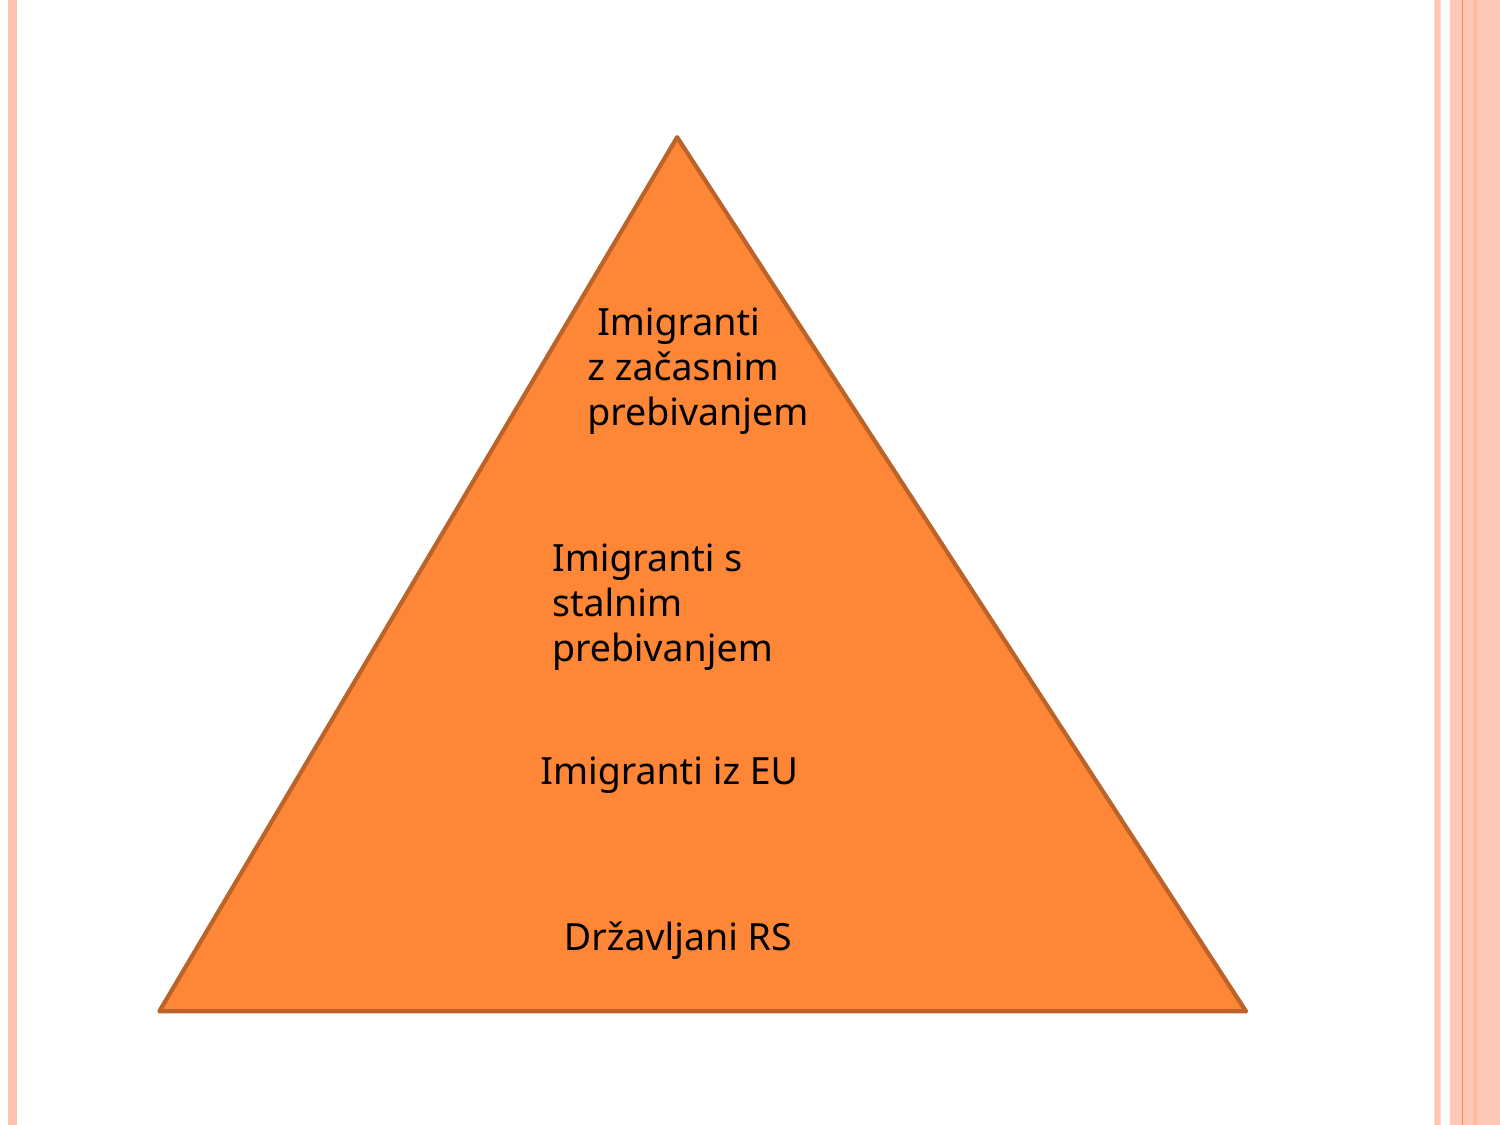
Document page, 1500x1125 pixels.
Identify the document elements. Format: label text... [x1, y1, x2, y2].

text_box [586, 137, 777, 290]
text_box Imigranti z začasnim prebivanjem [572, 290, 833, 441]
text_box Imigranti s stalnim prebivanjem [537, 527, 892, 677]
text_box [159, 314, 1247, 1012]
text_box Imigranti iz EU [525, 739, 845, 800]
